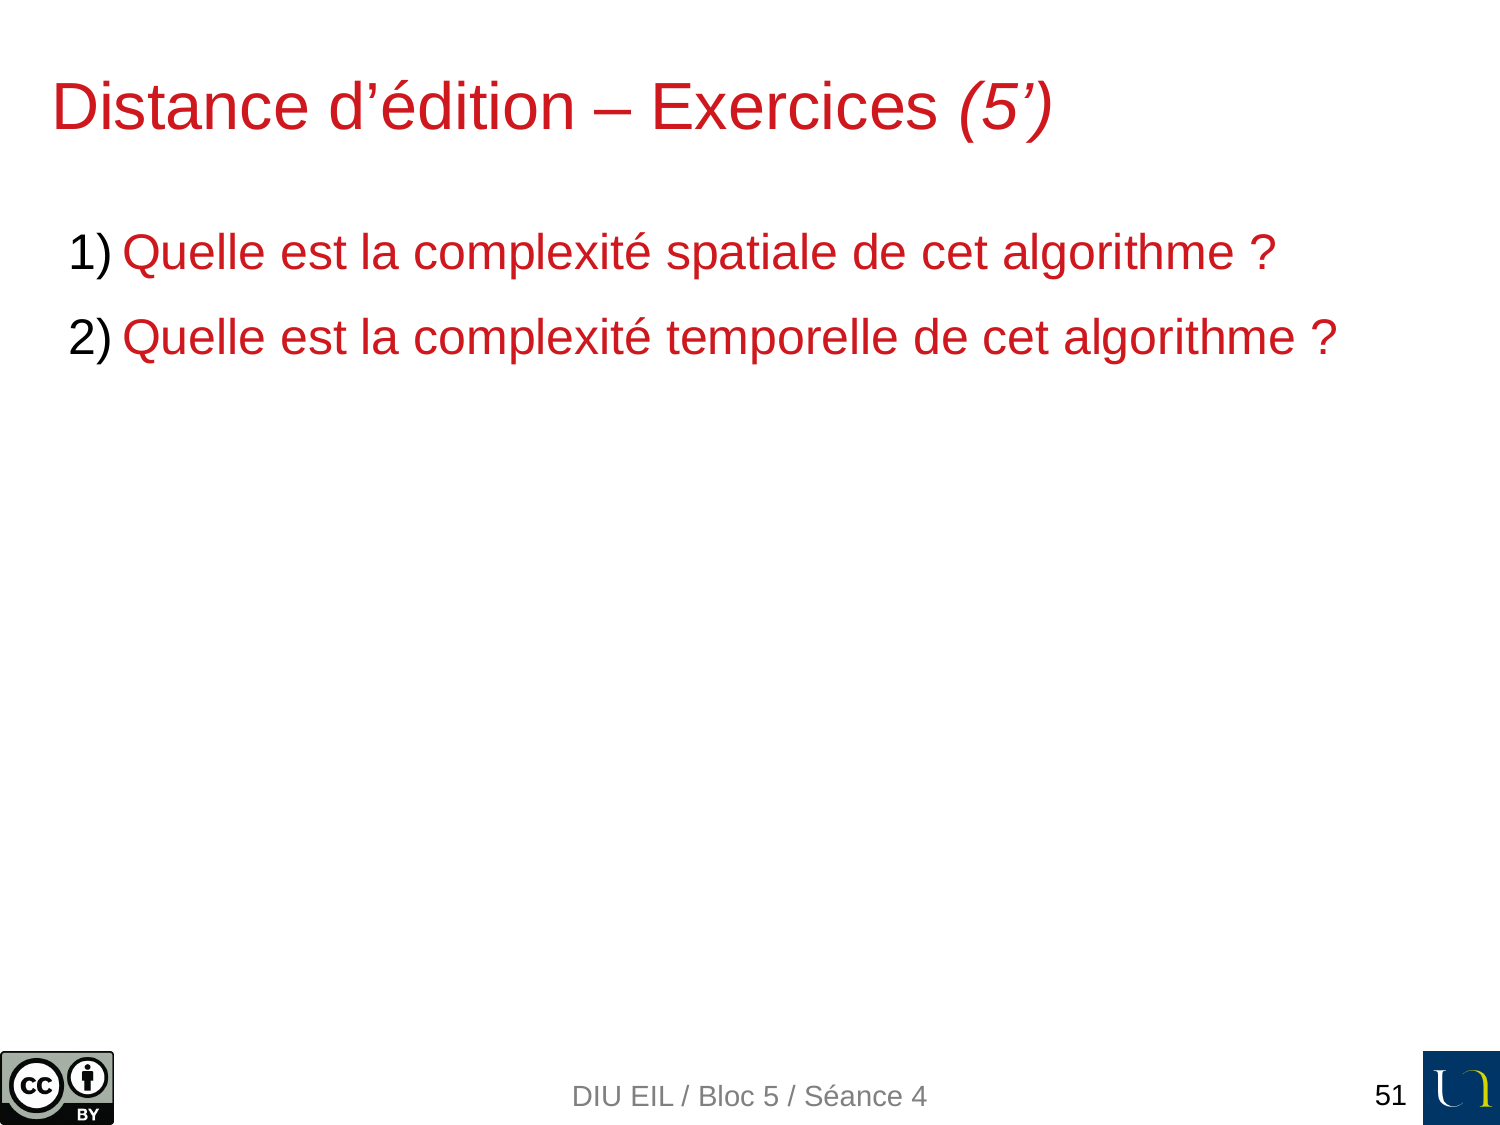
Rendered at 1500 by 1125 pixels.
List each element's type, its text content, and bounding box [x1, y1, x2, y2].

list Quelle est la complexité spatiale de cet algorithme ? Quelle est la complexité temporelle de cet algorithme ? [51, 224, 1449, 1052]
picture [0, 1051, 114, 1125]
title Distance d’édition – Exercices (5’) [51, 44, 1449, 170]
picture [1417, 1051, 1500, 1125]
